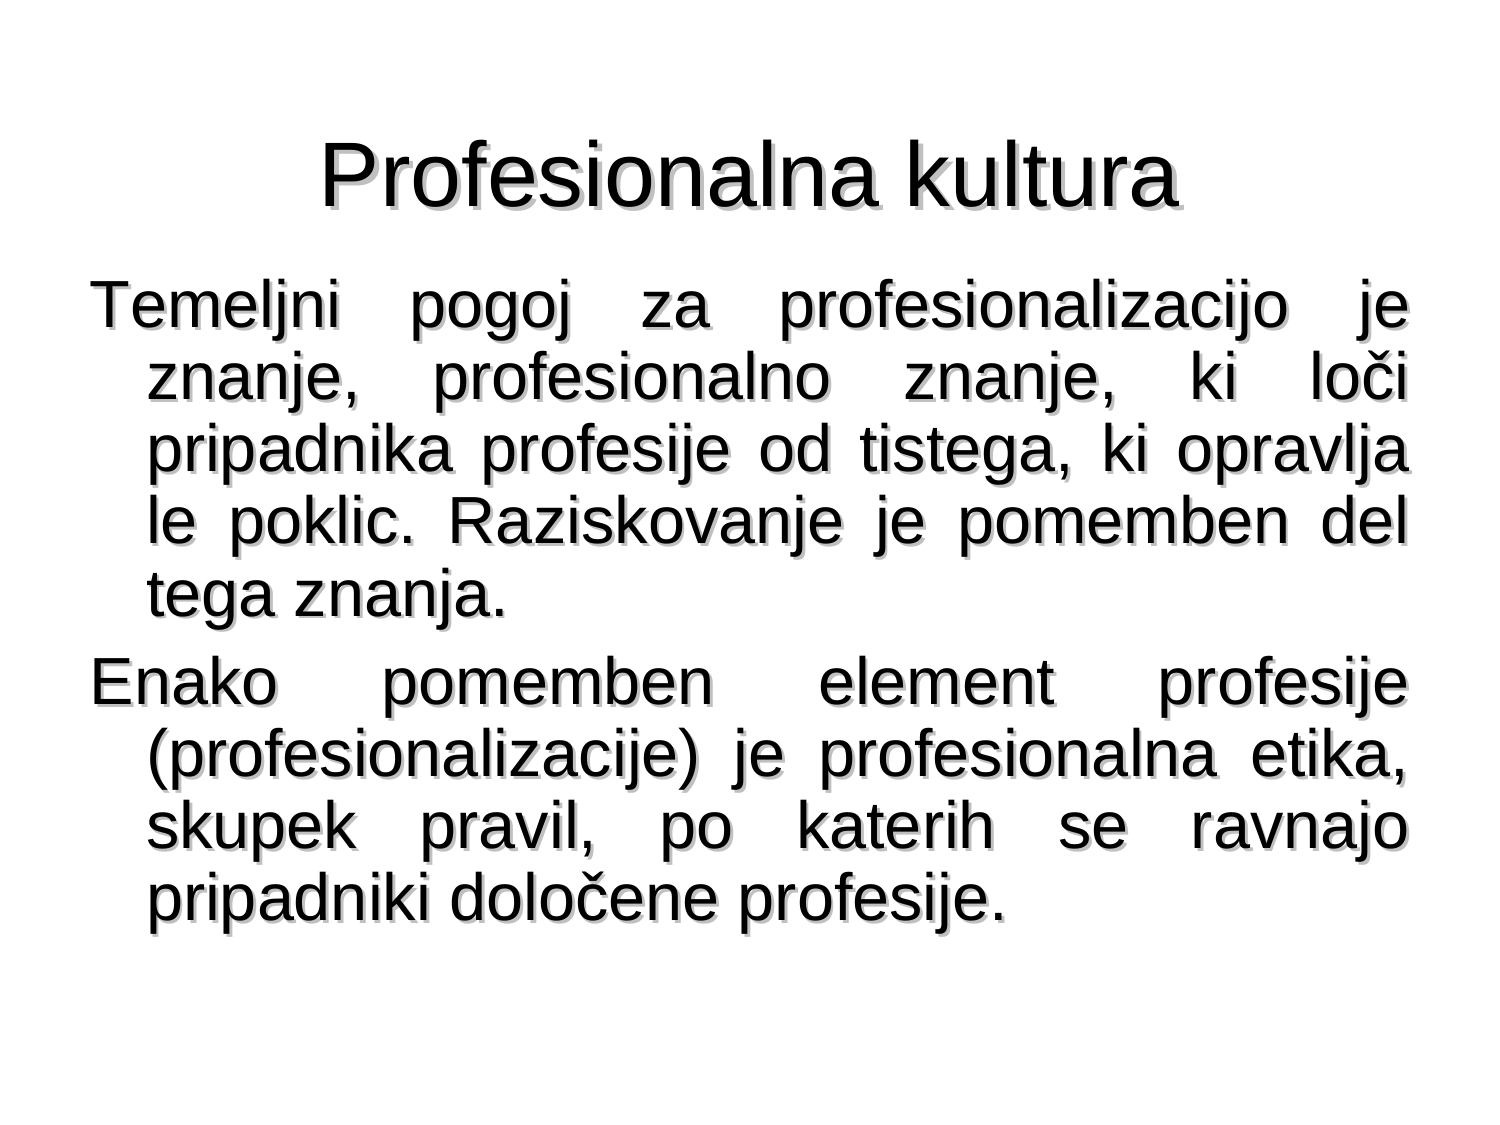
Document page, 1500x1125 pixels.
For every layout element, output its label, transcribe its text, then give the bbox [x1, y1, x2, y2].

title Profesionalna kultura [75, 25, 1426, 233]
list Temeljni pogoj za profesionalizacijo je znanje, profesionalno znanje, ki loči pripadnika profesije od tistega, ki opravlja le poklic. Raziskovanje je pomemben del tega znanja. Enako pomemben element profesije (profesionalizacije) je profesionalna etika, skupek pravil, po katerih se ravnajo pripadniki določene profesije. [75, 262, 1426, 1006]
